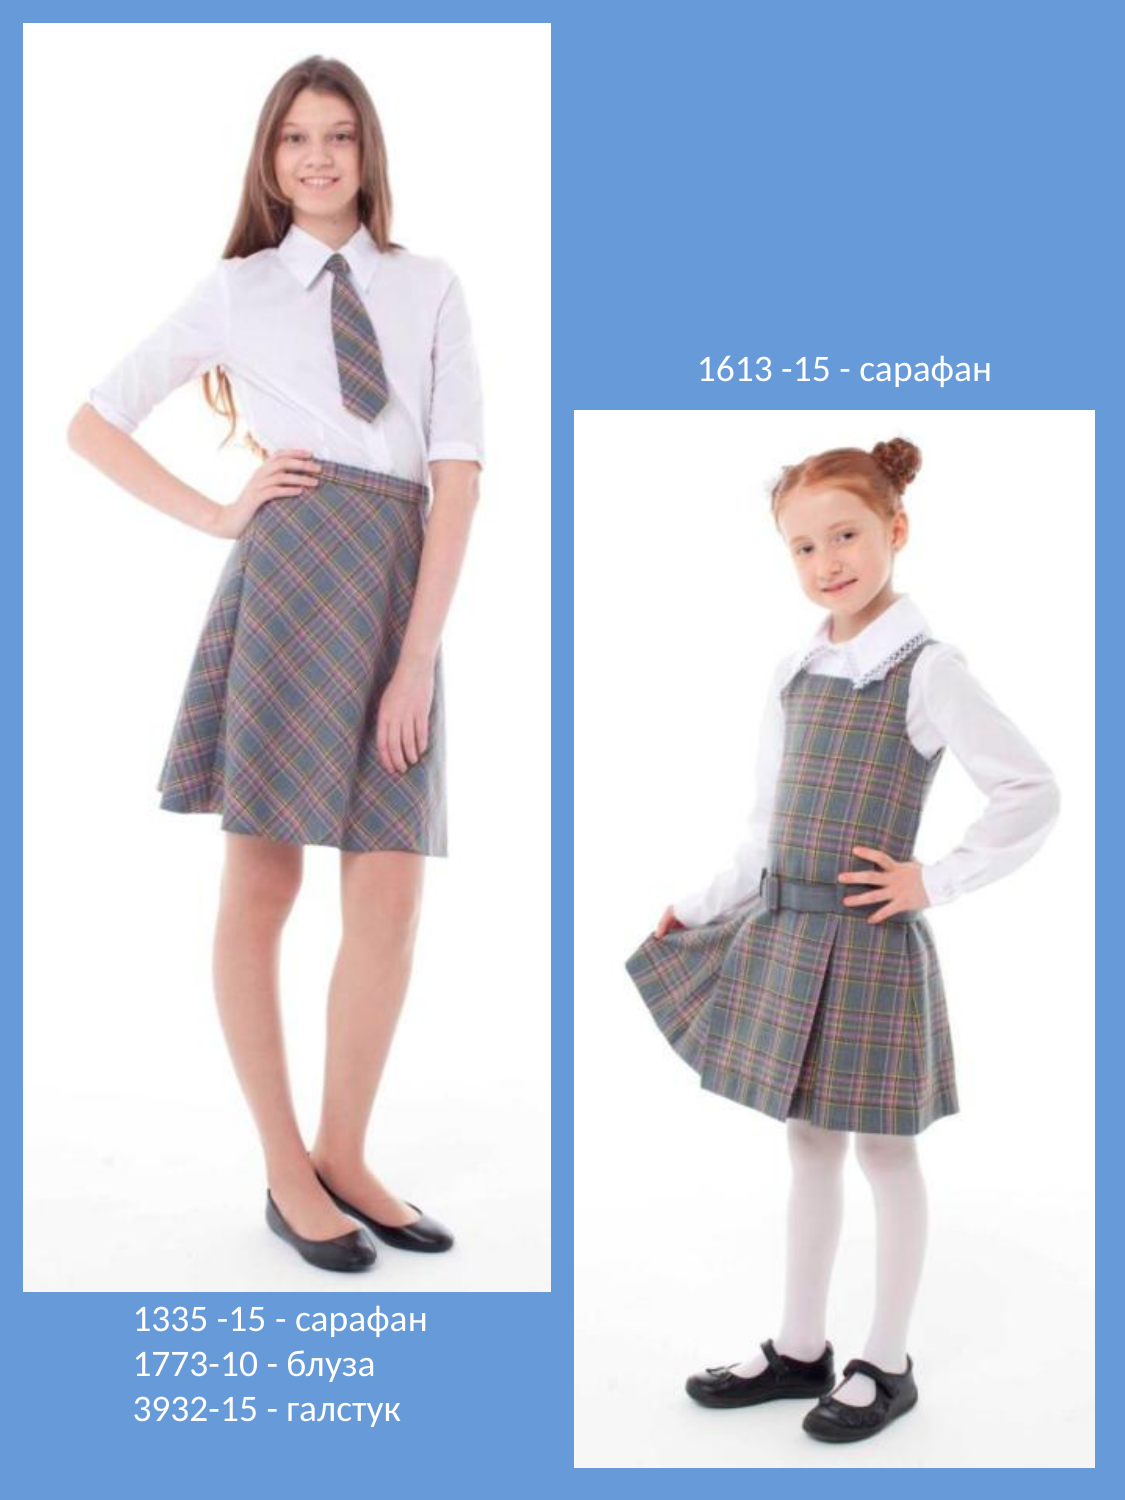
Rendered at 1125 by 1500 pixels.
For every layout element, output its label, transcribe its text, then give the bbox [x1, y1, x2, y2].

text_box 1613 -15 - сарафан [682, 256, 1093, 433]
picture [574, 410, 1095, 1468]
text_box 1335 -15 - сарафан 1773-10 - блуза 3932-15 - галстук [117, 1234, 528, 1445]
picture [23, 23, 551, 1292]
